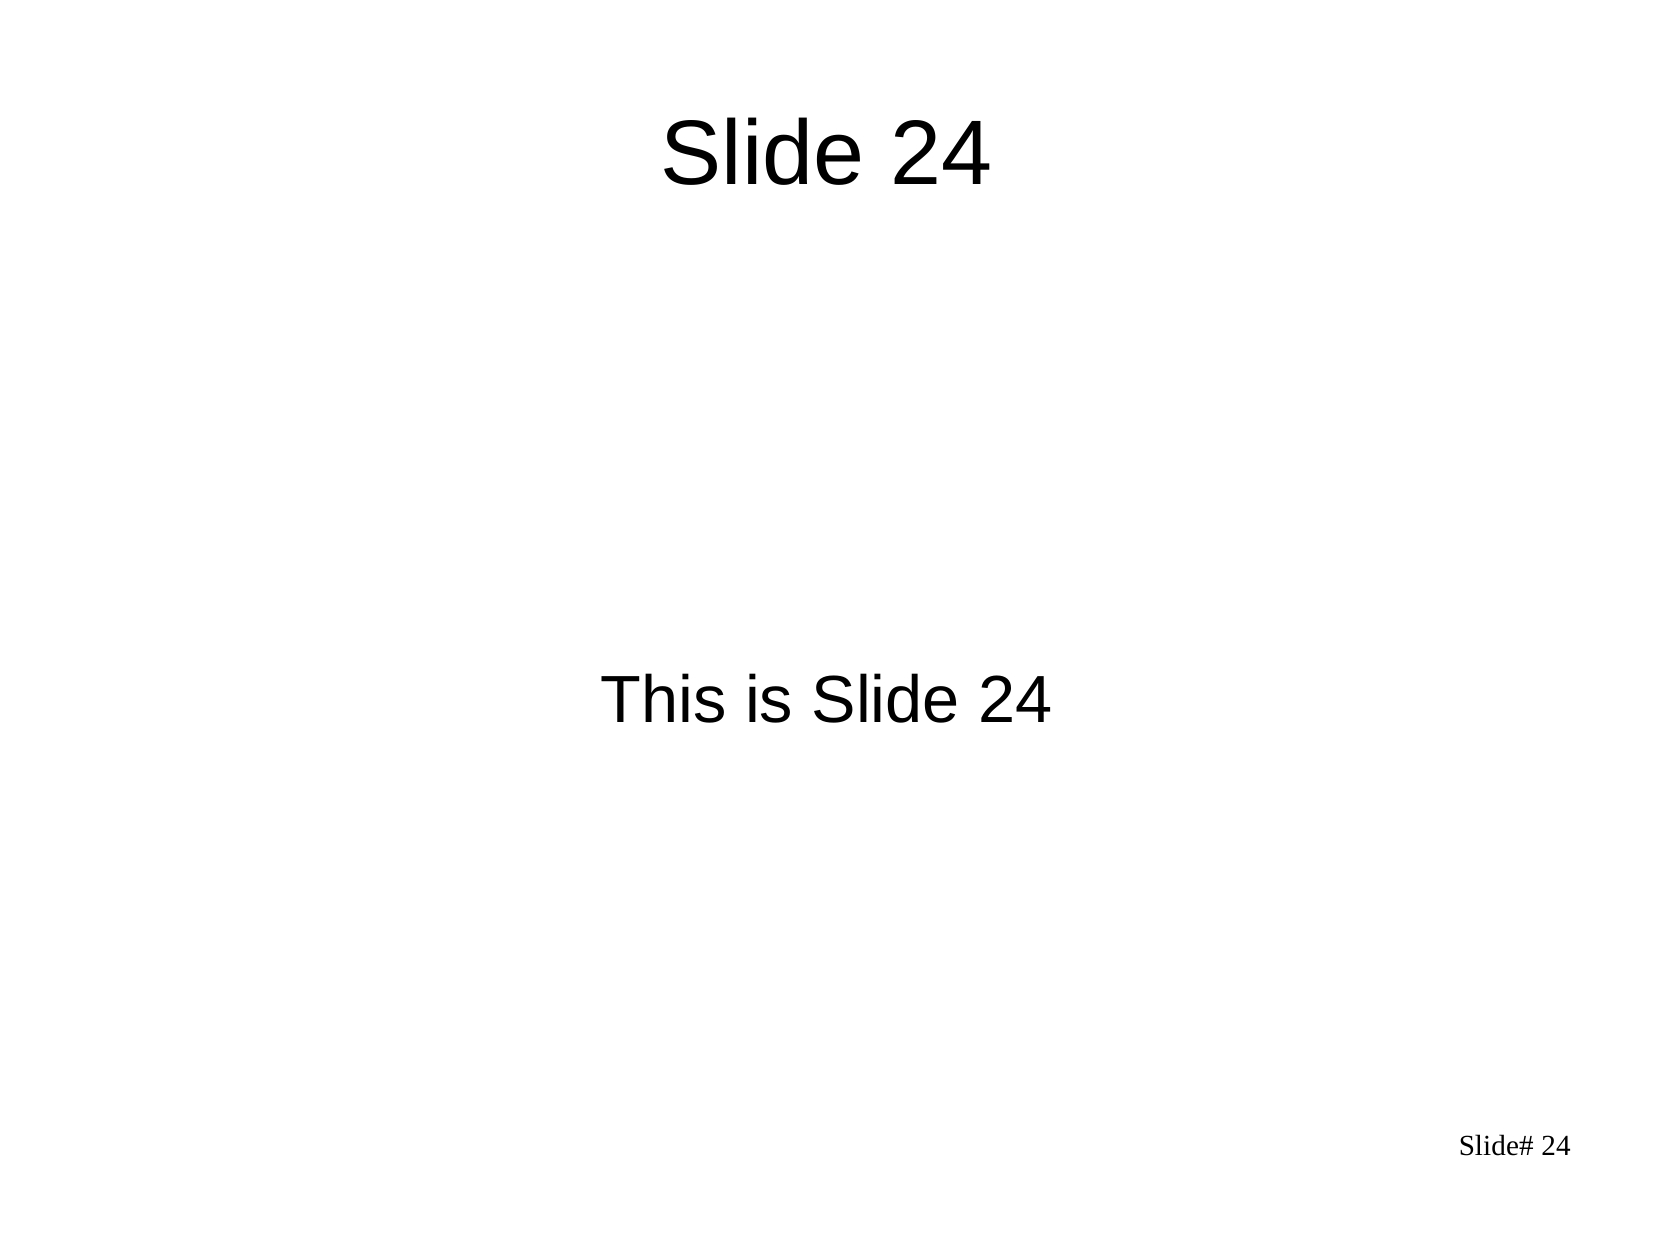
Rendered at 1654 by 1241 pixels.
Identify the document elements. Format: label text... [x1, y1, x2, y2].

subtitle This is Slide 24 [82, 290, 1571, 1109]
title Slide 24 [82, 49, 1571, 257]
